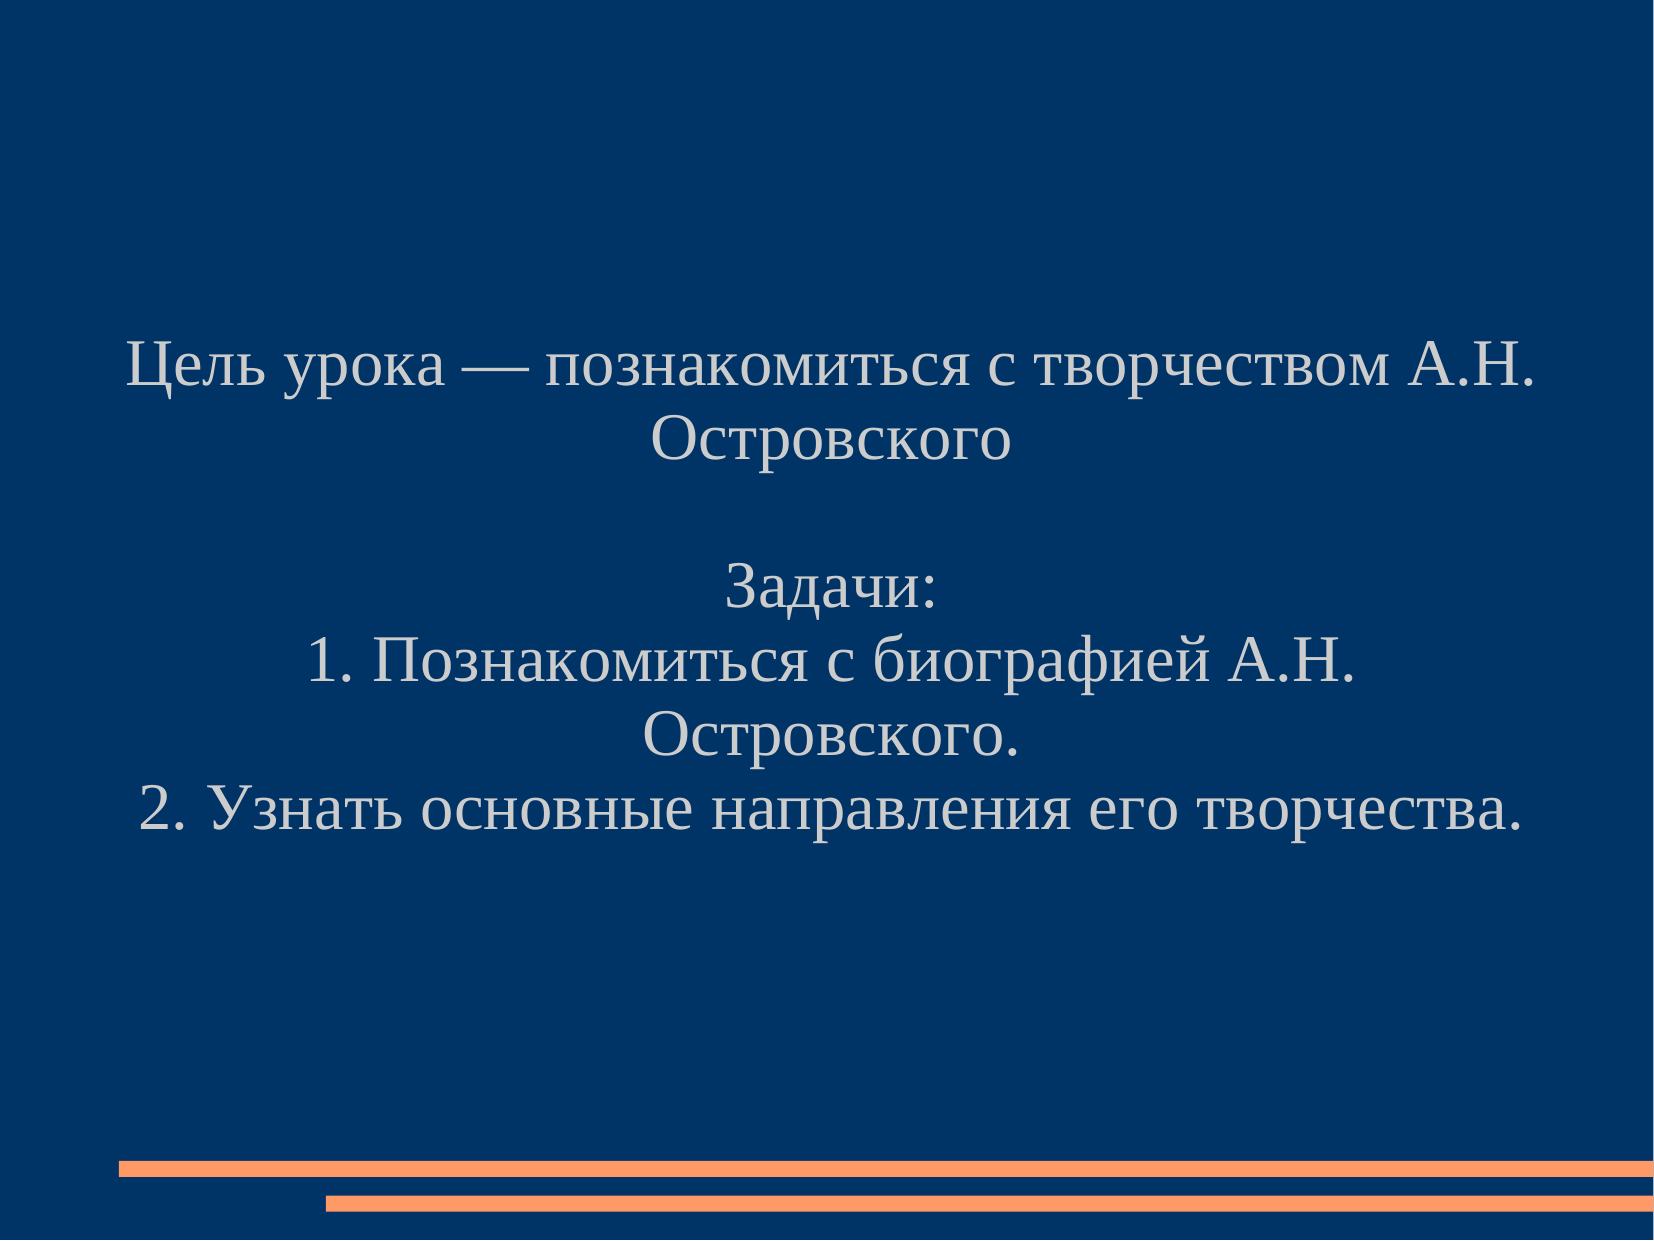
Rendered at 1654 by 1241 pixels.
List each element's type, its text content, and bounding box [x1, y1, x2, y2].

text_box Цель урока — познакомиться с творчеством А.Н. Островского Задачи: 1. Познакомиться с биографией А.Н. Островского. 2. Узнать основные направления его творчества. [112, 187, 1552, 983]
